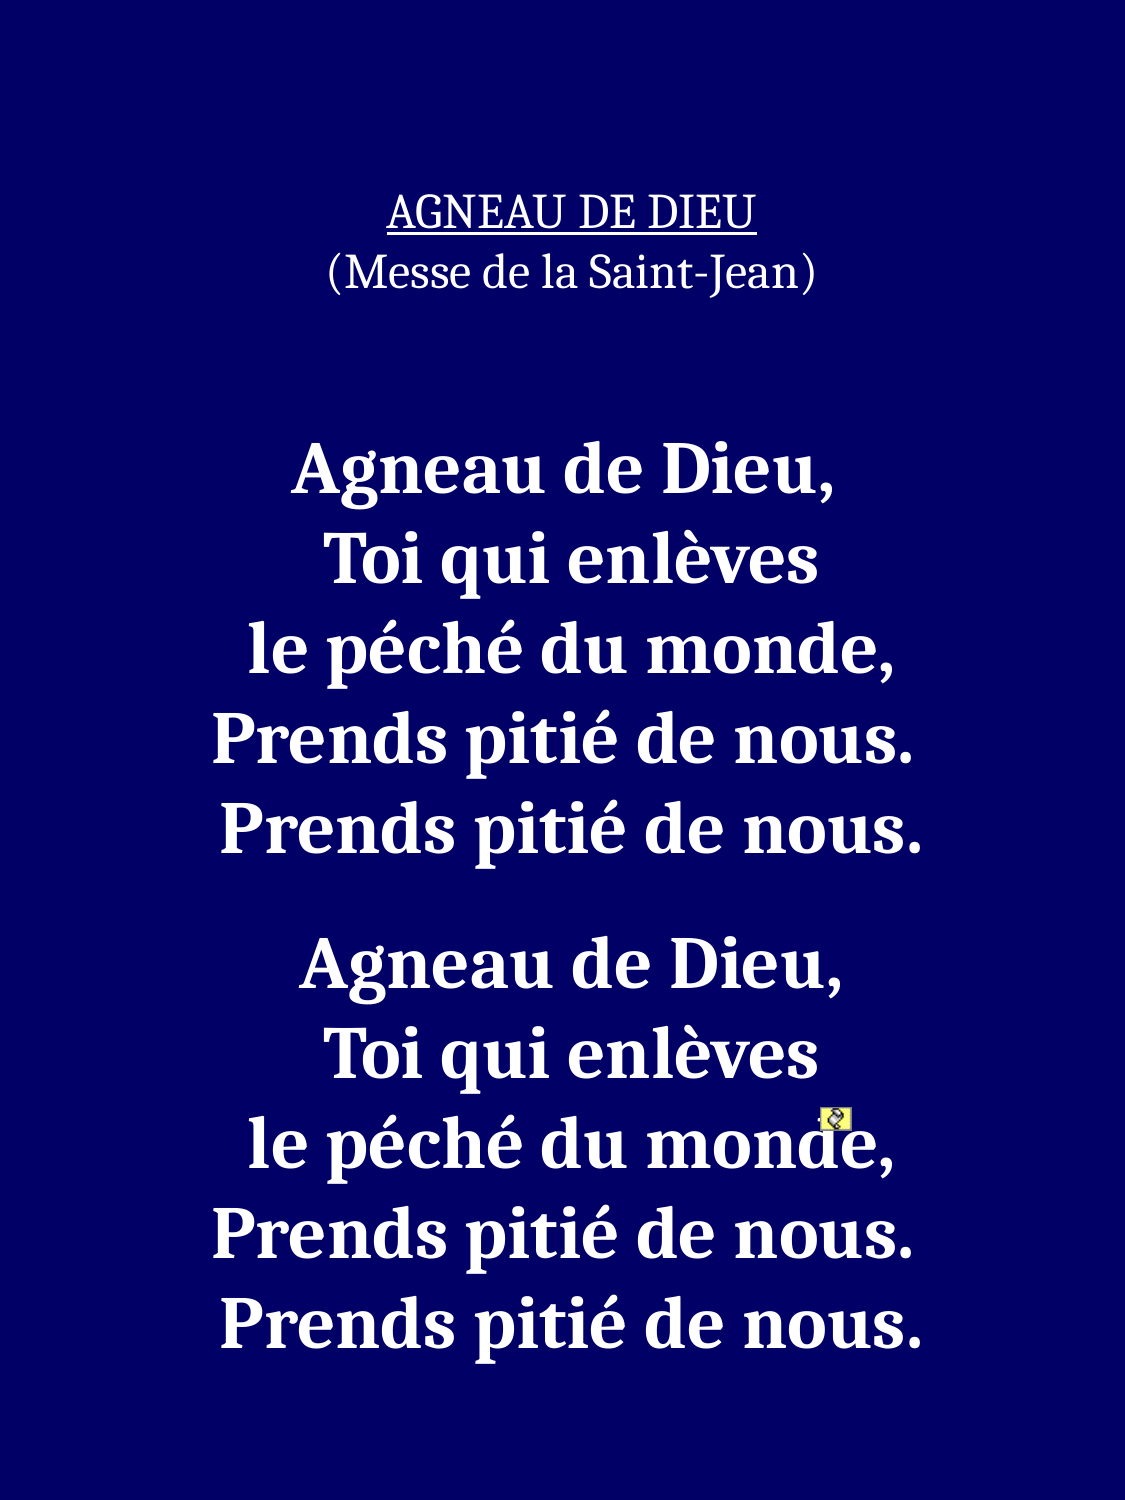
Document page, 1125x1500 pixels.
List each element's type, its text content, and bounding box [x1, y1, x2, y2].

picture [820, 1107, 852, 1131]
text_box AGNEAU DE DIEU (Messe de la Saint-Jean) Agneau de Dieu, Toi qui enlèves le péché du monde, Prends pitié de nous. Prends pitié de nous. Agneau de Dieu, Toi qui enlèves le péché du monde, Prends pitié de nous. Prends pitié de nous. [47, 148, 1097, 1394]
